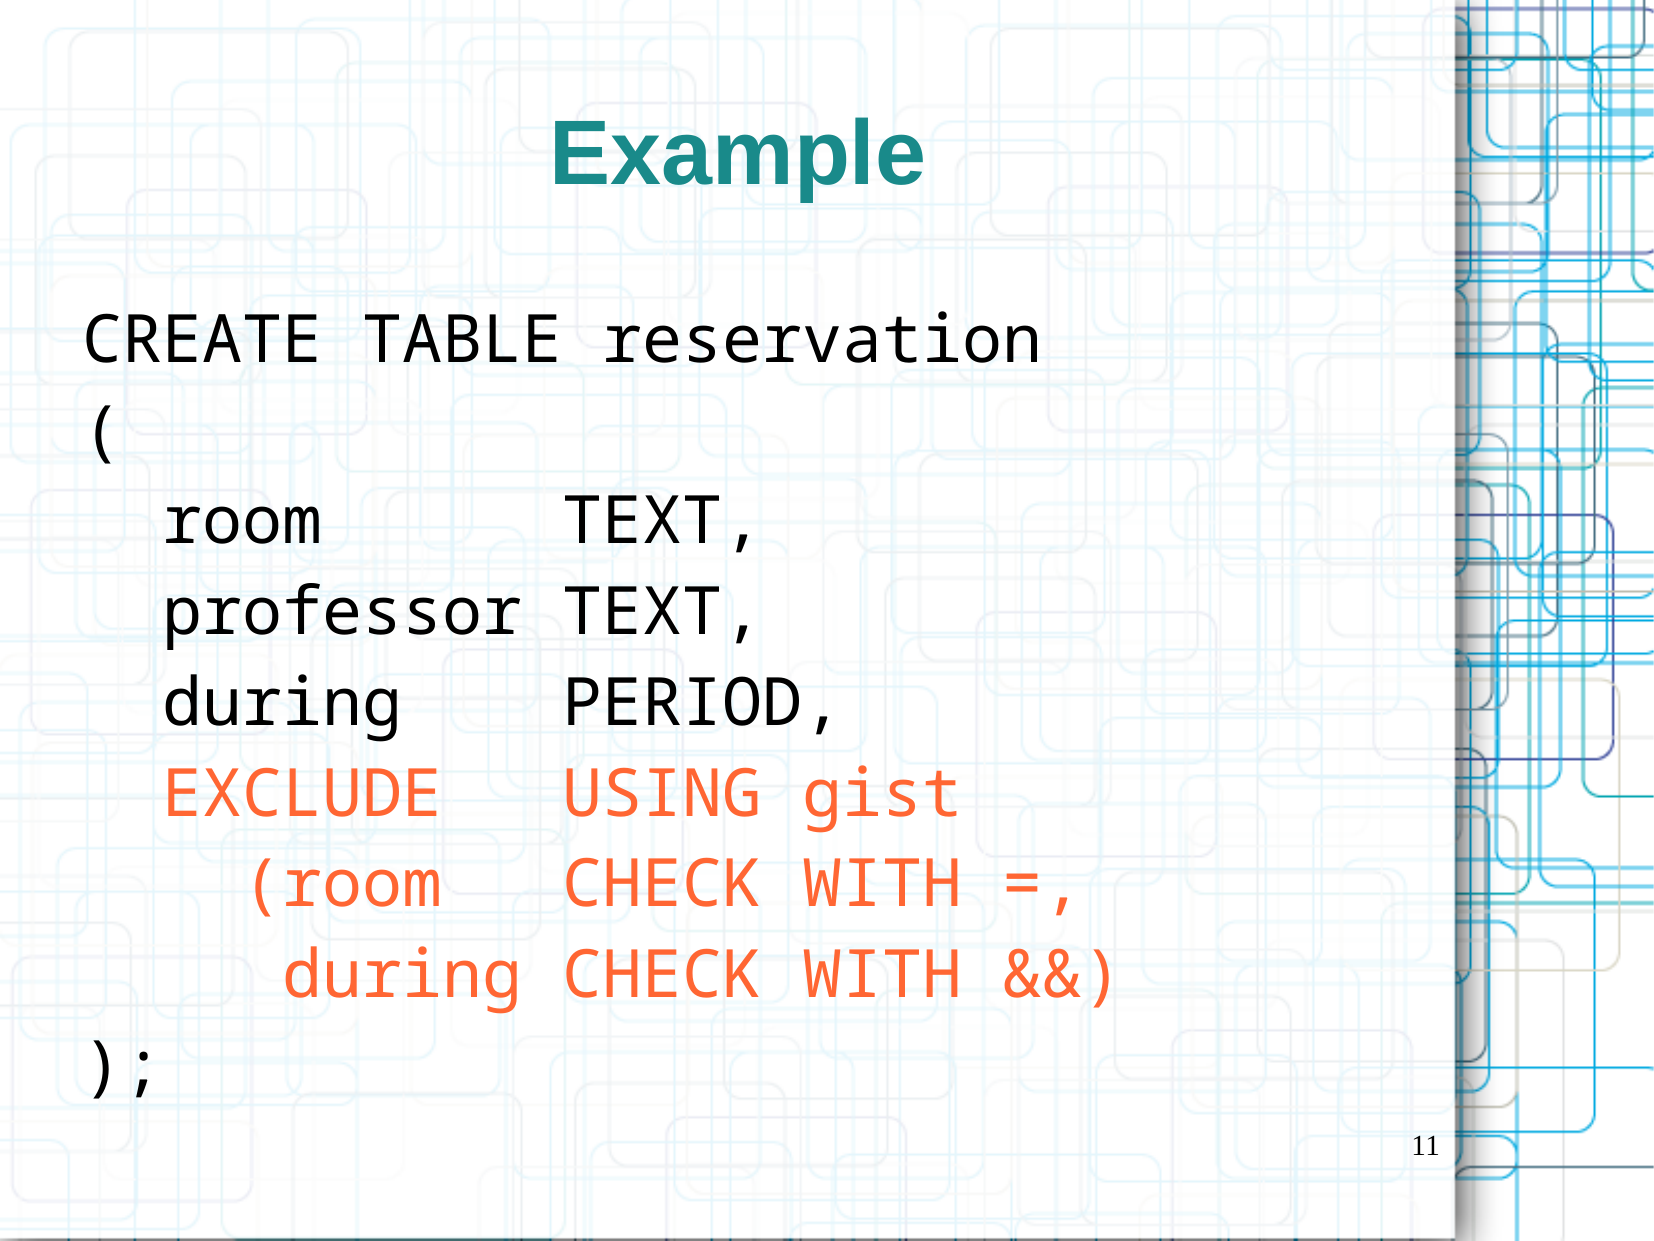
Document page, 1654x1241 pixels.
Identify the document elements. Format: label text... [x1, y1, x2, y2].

subtitle CREATE TABLE reservation ( room TEXT, professor TEXT, during PERIOD, EXCLUDE USING gist (room CHECK WITH =, during CHECK WITH &&) ); [82, 290, 1418, 1109]
title Example [59, 49, 1418, 257]
picture [0, 0, 1654, 1241]
